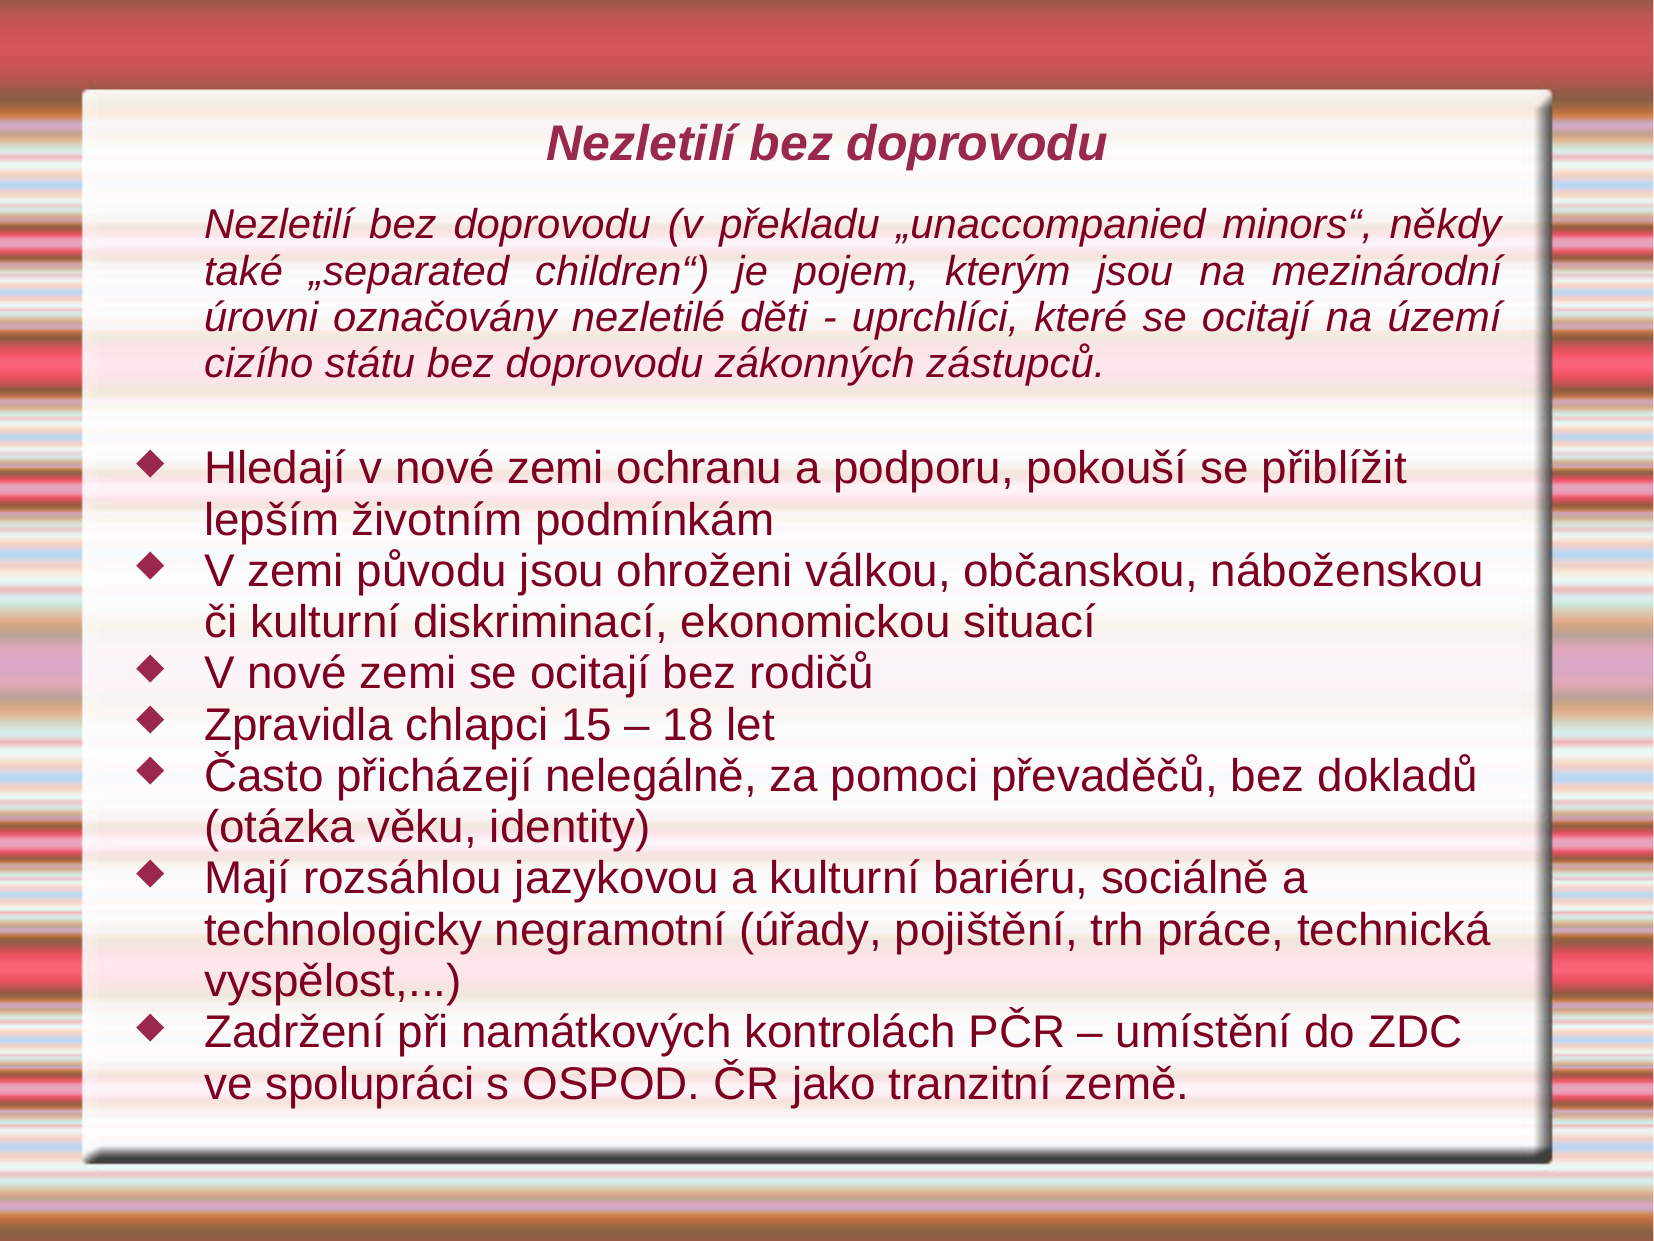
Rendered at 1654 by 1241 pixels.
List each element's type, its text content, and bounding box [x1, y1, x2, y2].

list Nezletilí bez doprovodu (v překladu „unaccompanied minors“, někdy také „separated children“) je pojem, kterým jsou na mezinárodní úrovni označovány nezletilé děti - uprchlíci, které se ocitají na území cizího státu bez doprovodu zákonných zástupců. Hledají v nové zemi ochranu a podporu, pokouší se přiblížit lepším životním podmínkám V zemi původu jsou ohroženi válkou, občanskou, náboženskou či kulturní diskriminací, ekonomickou situací V nové zemi se ocitají bez rodičů Zpravidla chlapci 15 – 18 let Často přicházejí nelegálně, za pomoci převaděčů, bez dokladů (otázka věku, identity) Mají rozsáhlou jazykovou a kulturní bariéru, sociálně a technologicky negramotní (úřady, pojištění, trh práce, technická vyspělost,...) Zadržení při namátkových kontrolách PČR – umístění do ZDC ve spolupráci s OSPOD. ČR jako tranzitní země. [121, 200, 1503, 1161]
title Nezletilí bez doprovodu [121, 50, 1534, 237]
picture [0, 0, 1654, 1241]
